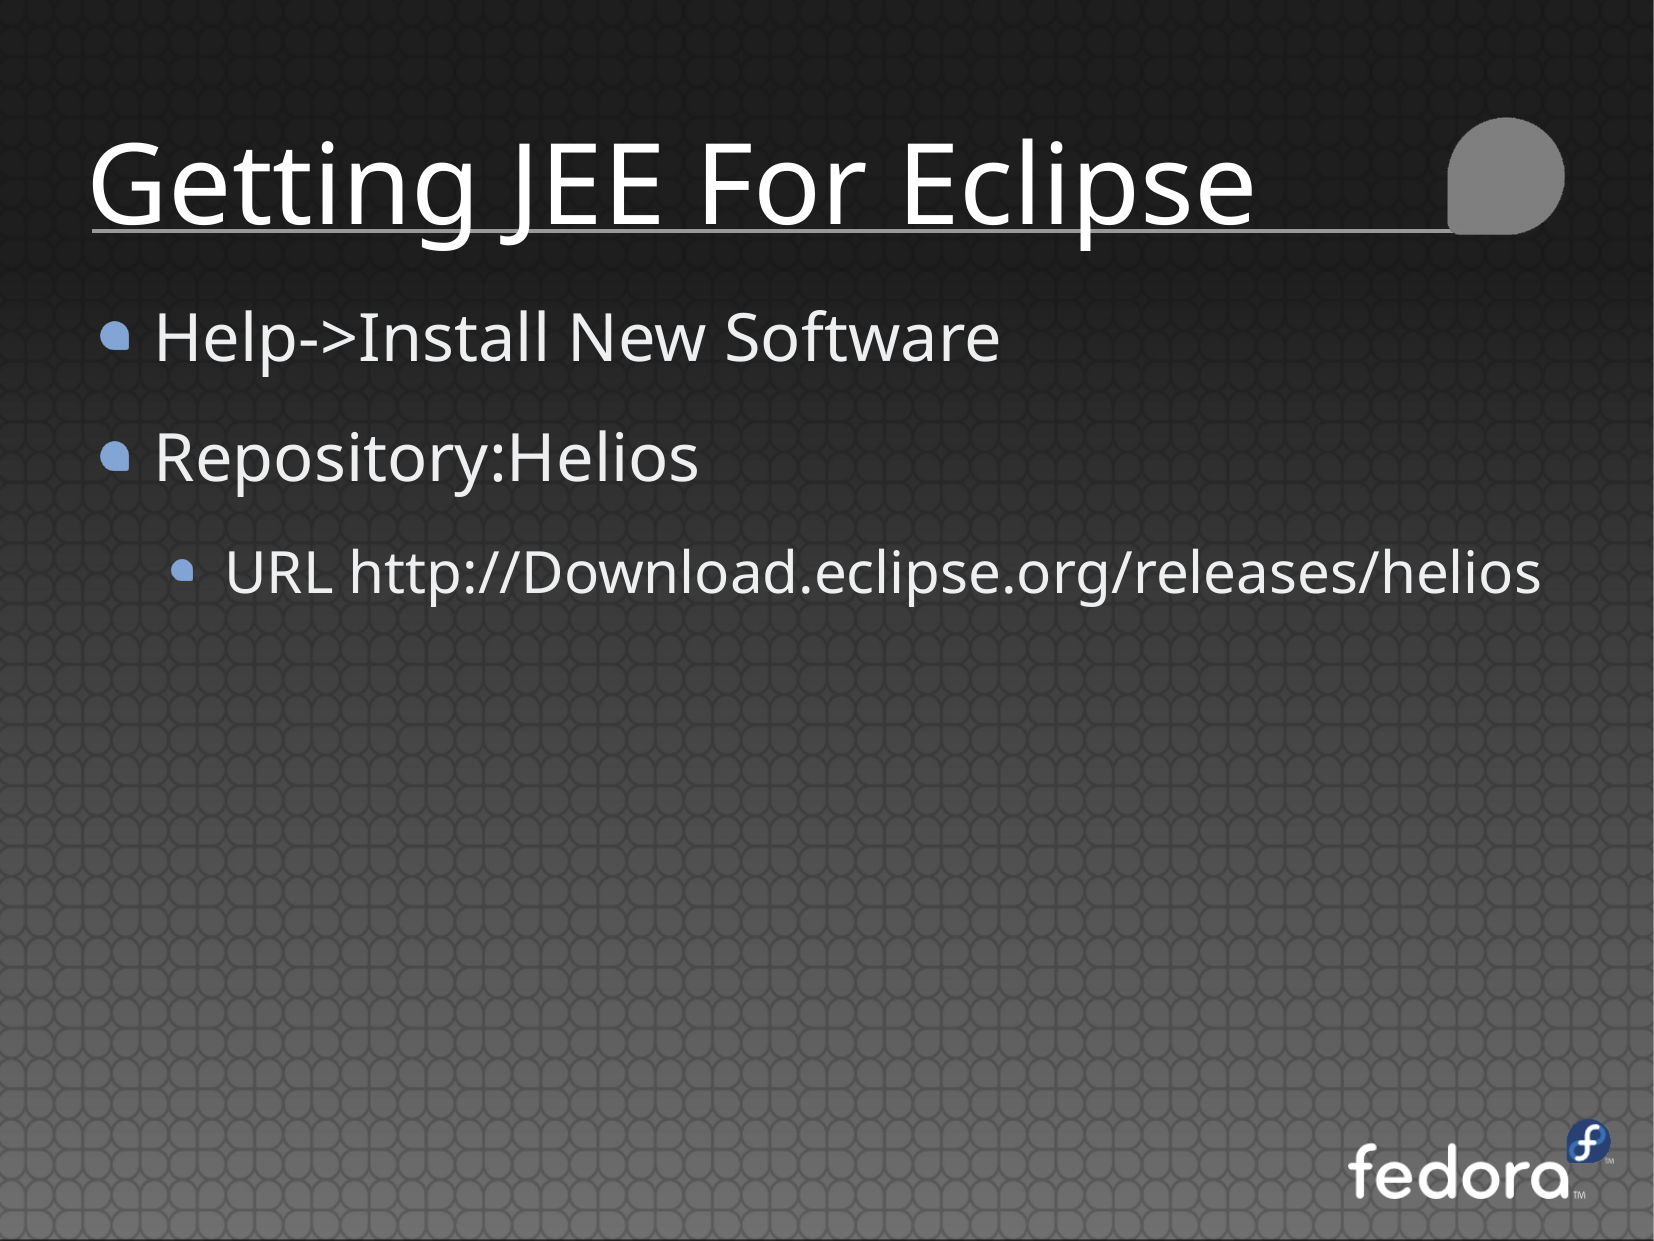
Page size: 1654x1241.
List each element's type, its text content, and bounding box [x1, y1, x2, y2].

list Help->Install New Software Repository:Helios URL http://Download.eclipse.org/releases/helios [82, 290, 1571, 1109]
picture [0, 0, 1654, 1241]
title Getting JEE For Eclipse [86, 112, 1576, 249]
